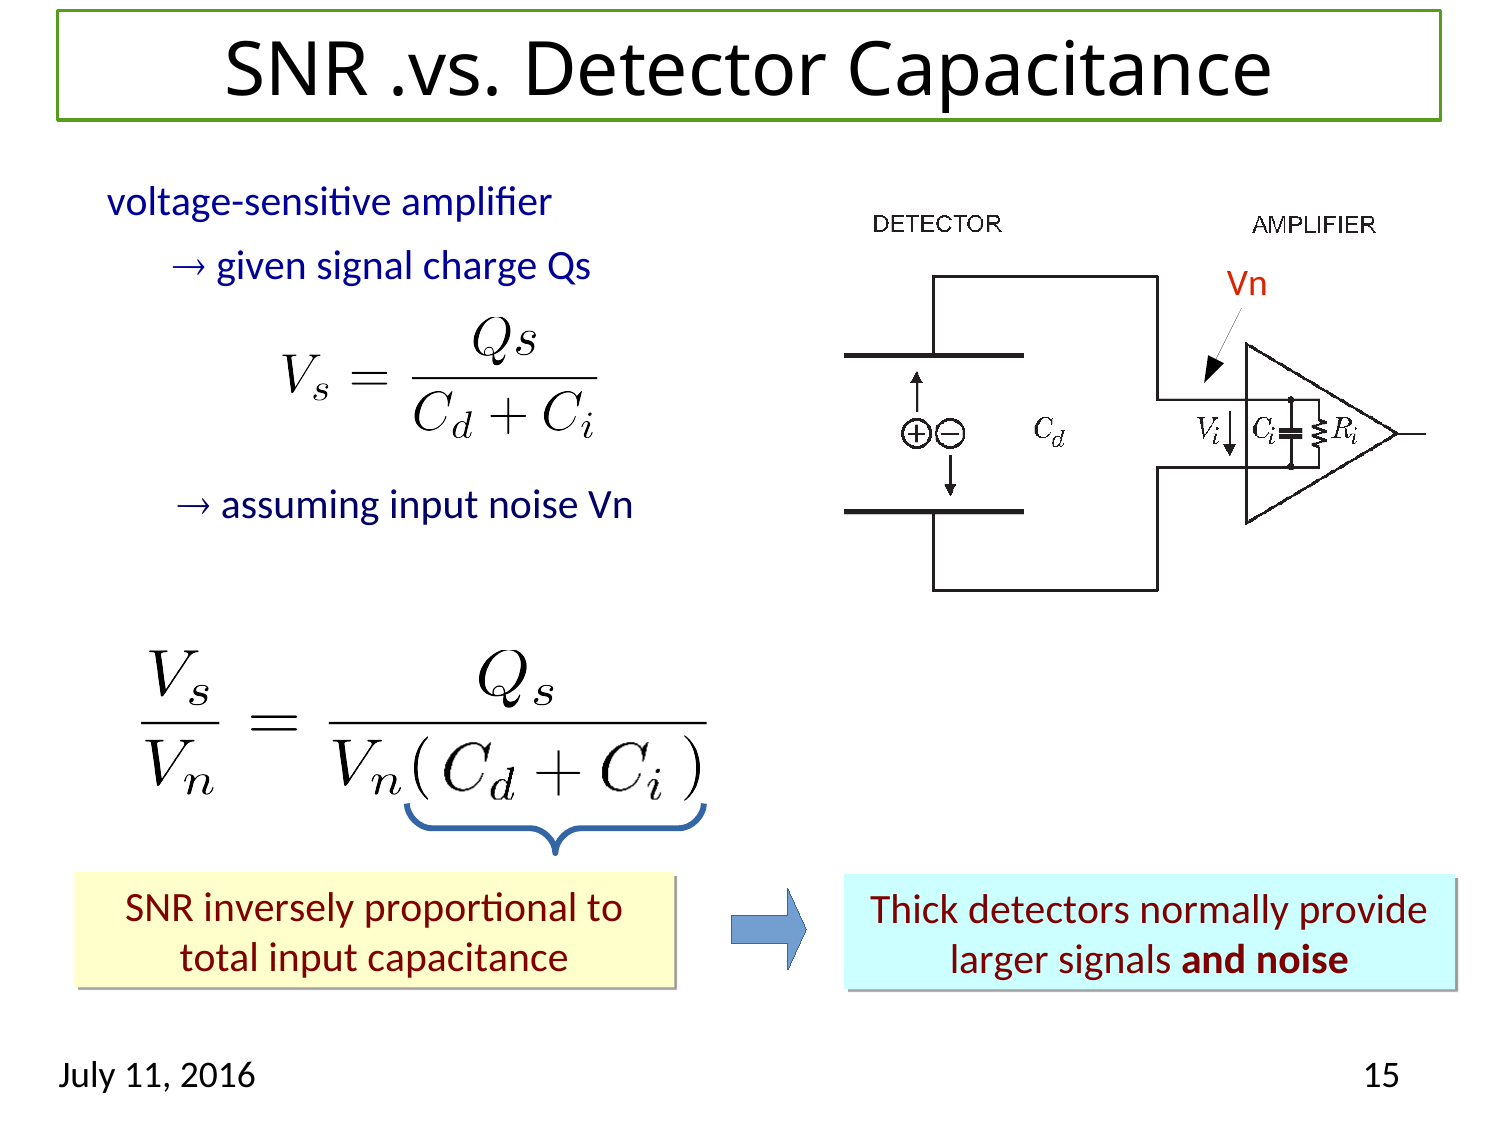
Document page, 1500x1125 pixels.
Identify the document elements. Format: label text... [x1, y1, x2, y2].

picture [279, 317, 601, 438]
text_box  assuming input noise Vn [127, 469, 762, 545]
text_box Vn [1212, 250, 1325, 350]
picture [141, 650, 707, 816]
title SNR .vs. Detector Capacitance [57, 10, 1441, 121]
list voltage-sensitive amplifier  given signal charge Qs [45, 166, 796, 315]
text_box [731, 888, 807, 970]
text_box Thick detectors normally provide larger signals and noise [843, 874, 1456, 990]
picture [793, 201, 1452, 622]
text_box SNR inversely proportional to total input capacitance [74, 871, 675, 988]
